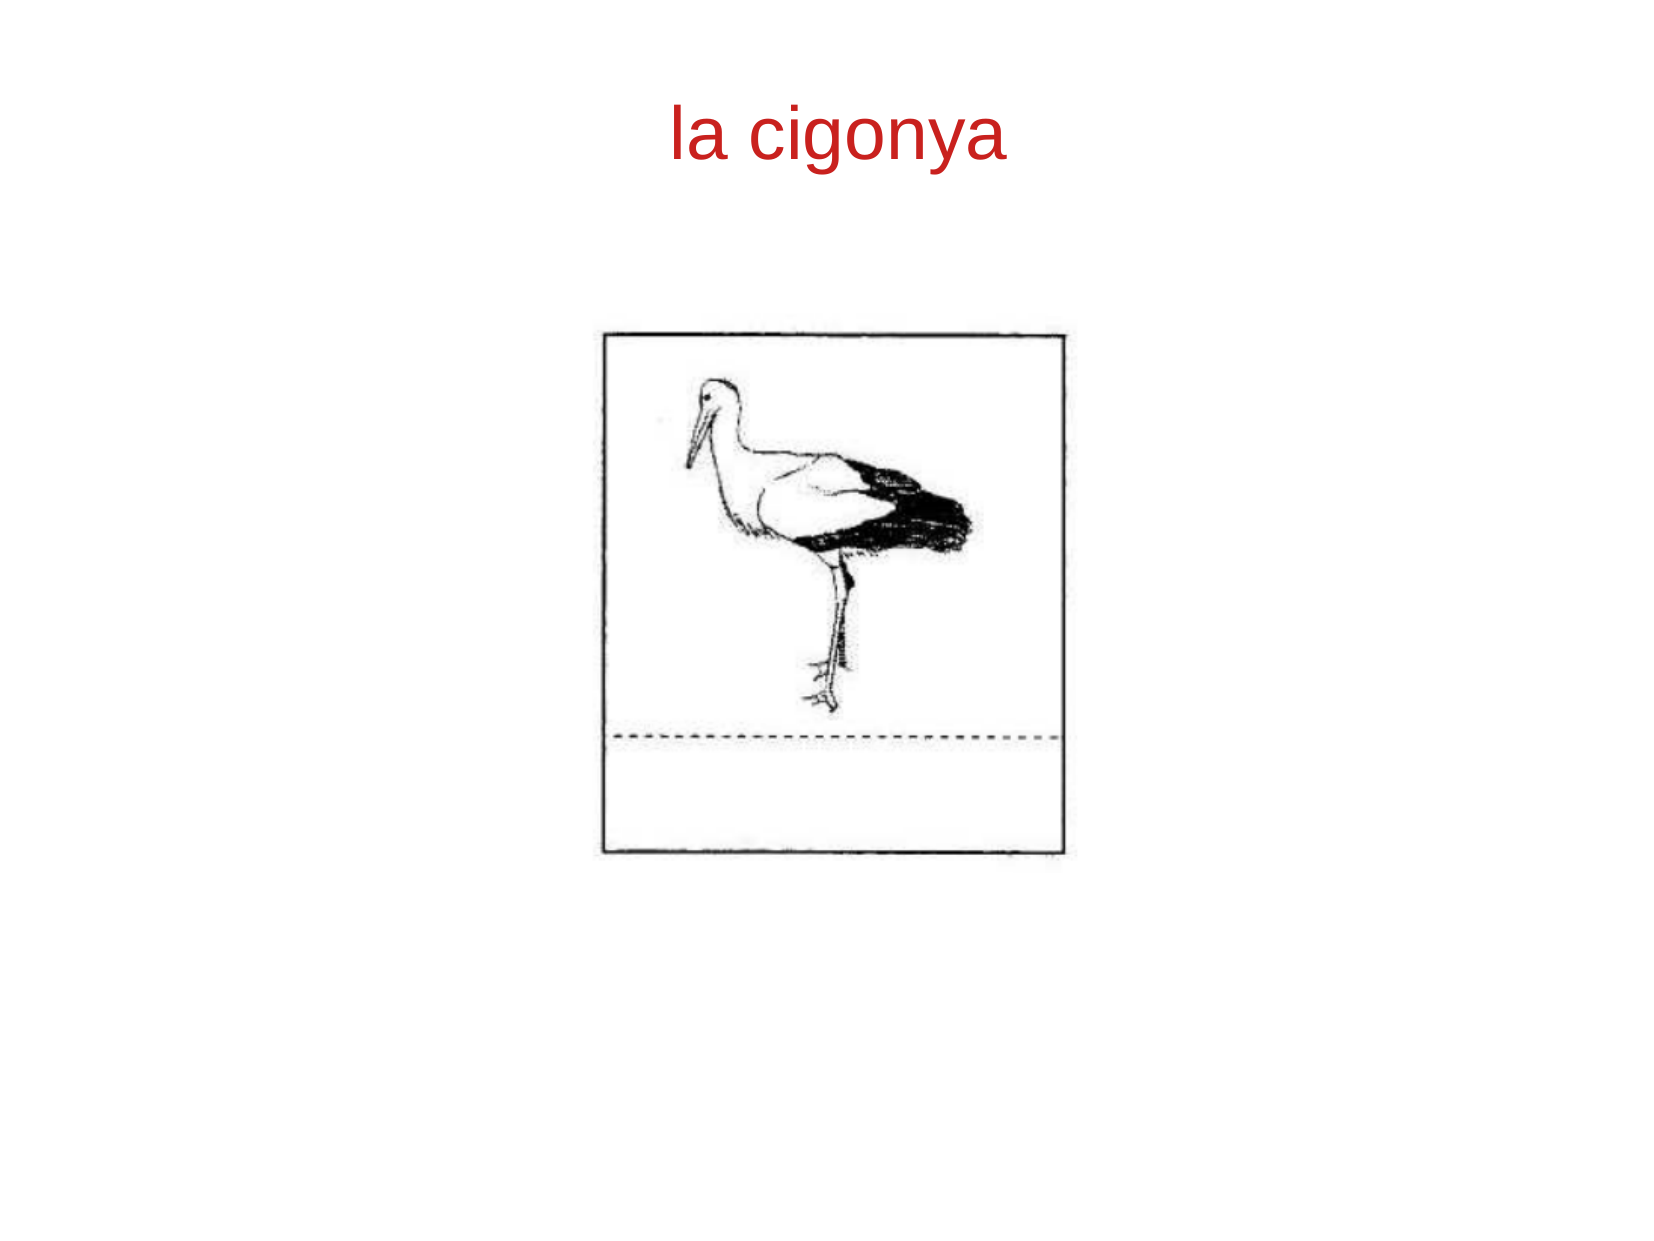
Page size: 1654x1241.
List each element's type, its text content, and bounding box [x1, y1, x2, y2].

text_box la cigonya [389, 58, 1288, 201]
picture [581, 291, 1094, 873]
